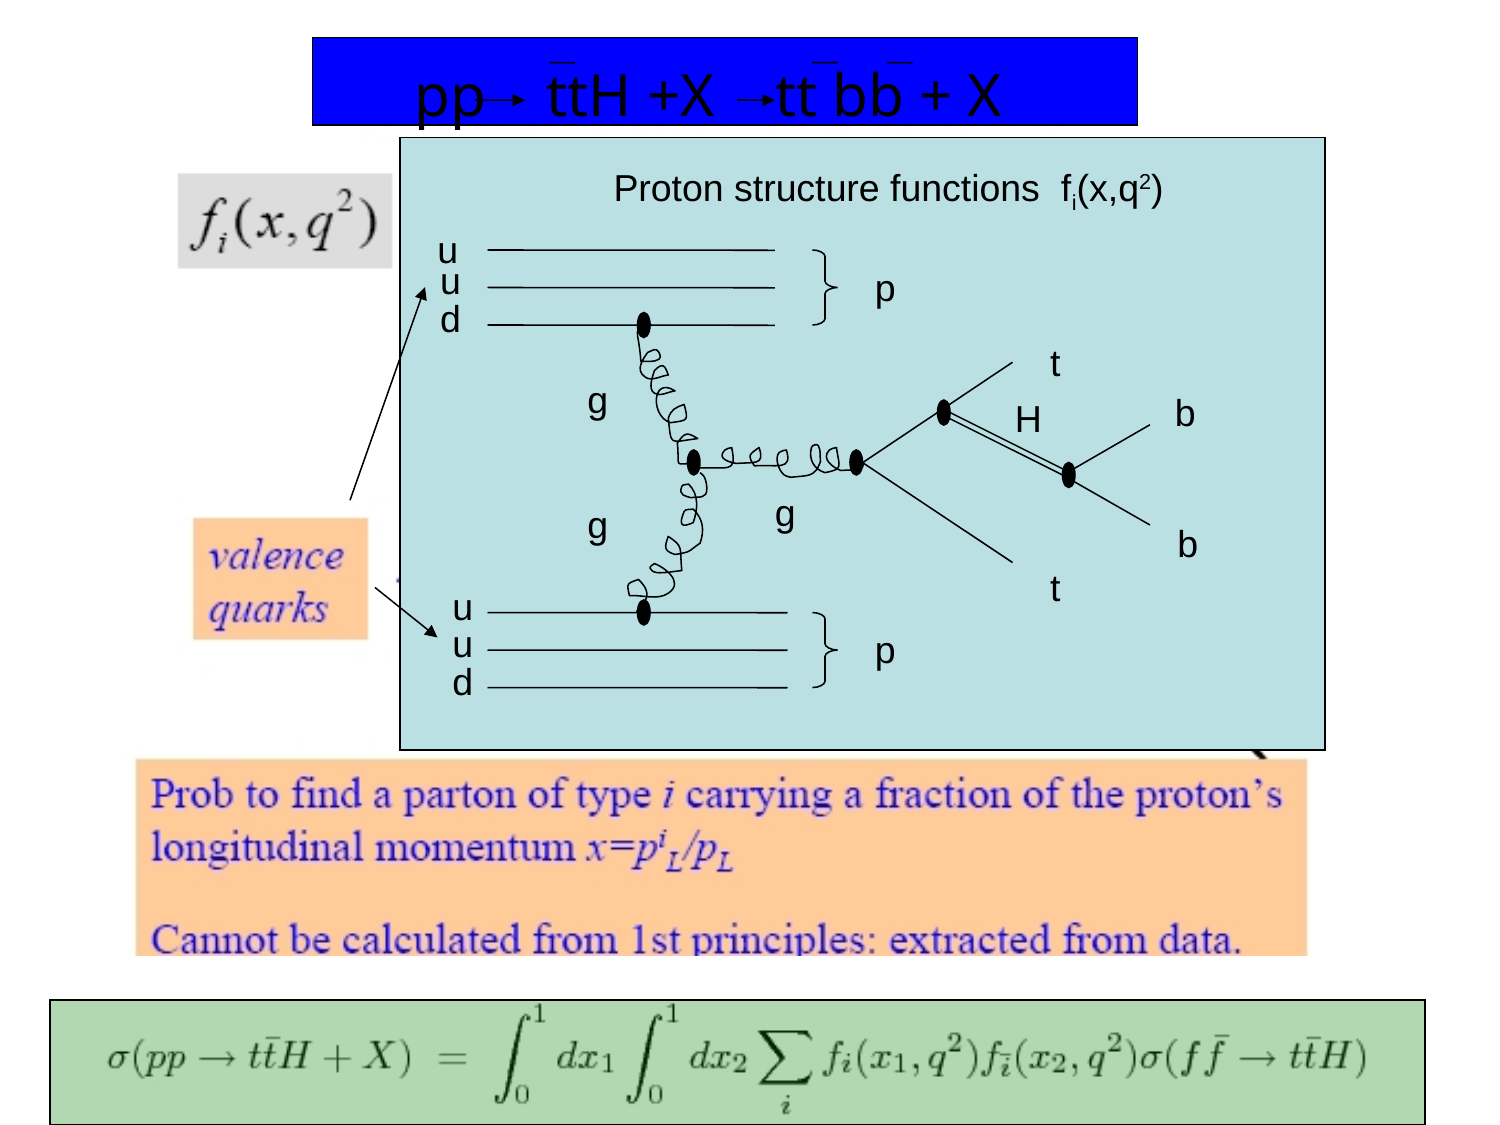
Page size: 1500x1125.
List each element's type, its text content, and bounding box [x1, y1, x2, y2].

text_box b [1160, 380, 1211, 442]
text_box u [437, 612, 489, 649]
text_box u [437, 574, 489, 612]
text_box g [572, 368, 623, 429]
text_box t [1035, 555, 1076, 617]
picture [37, 37, 1500, 1125]
text_box u [425, 249, 476, 287]
text_box H [1000, 387, 1057, 448]
text_box p [860, 618, 911, 679]
text_box Proton structure functions fi(x,q2) [598, 155, 1179, 223]
text_box d [437, 649, 489, 711]
text_box t [1035, 330, 1076, 392]
text_box d [425, 287, 476, 348]
text_box pp ttH +X tt bb + X [399, 50, 1018, 136]
text_box u [422, 218, 473, 279]
text_box b [1162, 512, 1214, 573]
text_box [399, 137, 1326, 751]
text_box g [572, 493, 623, 554]
text_box [49, 999, 1425, 1125]
text_box H [1000, 439, 1017, 448]
text_box [312, 37, 1138, 126]
text_box p [860, 255, 911, 317]
text_box g [760, 480, 811, 542]
